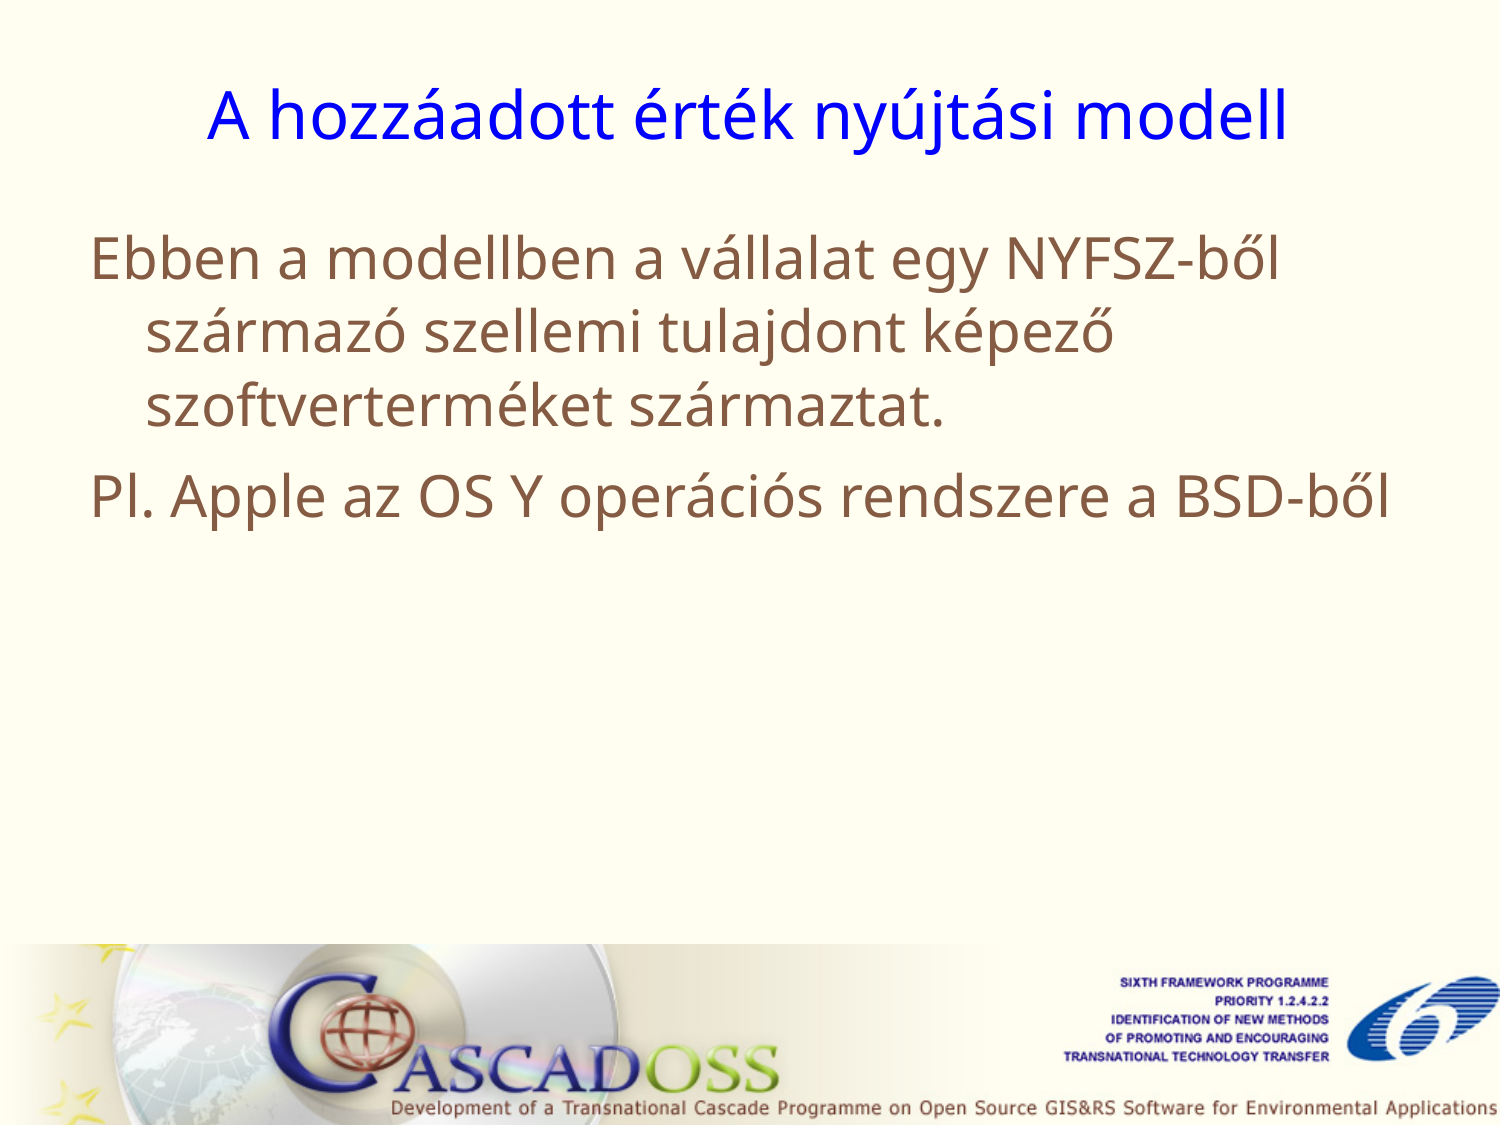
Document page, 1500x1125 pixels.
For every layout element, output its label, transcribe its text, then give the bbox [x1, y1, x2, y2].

title A hozzáadott érték nyújtási modell [74, 13, 1425, 208]
picture [0, 944, 1500, 1125]
list Ebben a modellben a vállalat egy NYFSZ-ből származó szellemi tulajdont képező szoftverterméket származtat. Pl. Apple az OS Y operációs rendszere a BSD-ből [74, 208, 1447, 951]
